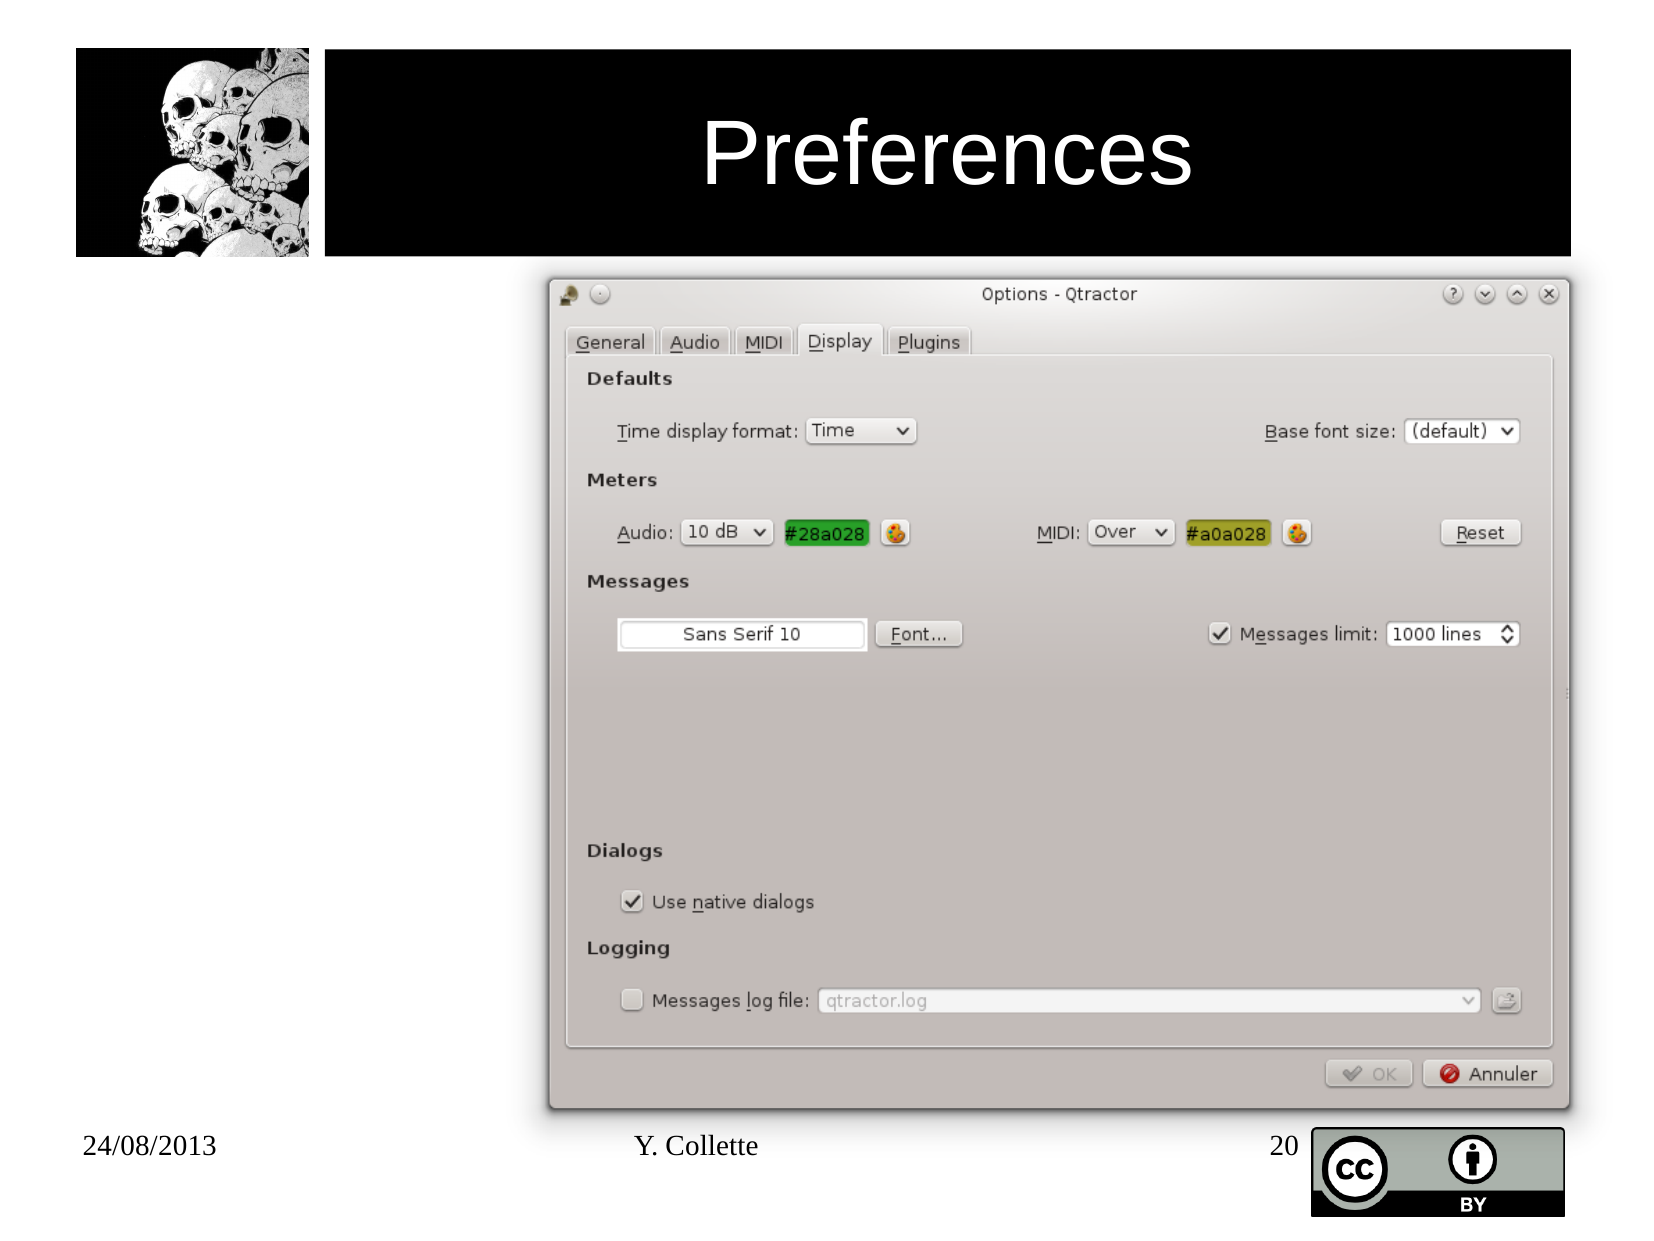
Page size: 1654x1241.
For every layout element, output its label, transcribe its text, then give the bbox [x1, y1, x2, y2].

picture [494, 224, 1625, 1217]
picture [76, 48, 309, 257]
title Preferences [324, 49, 1571, 257]
